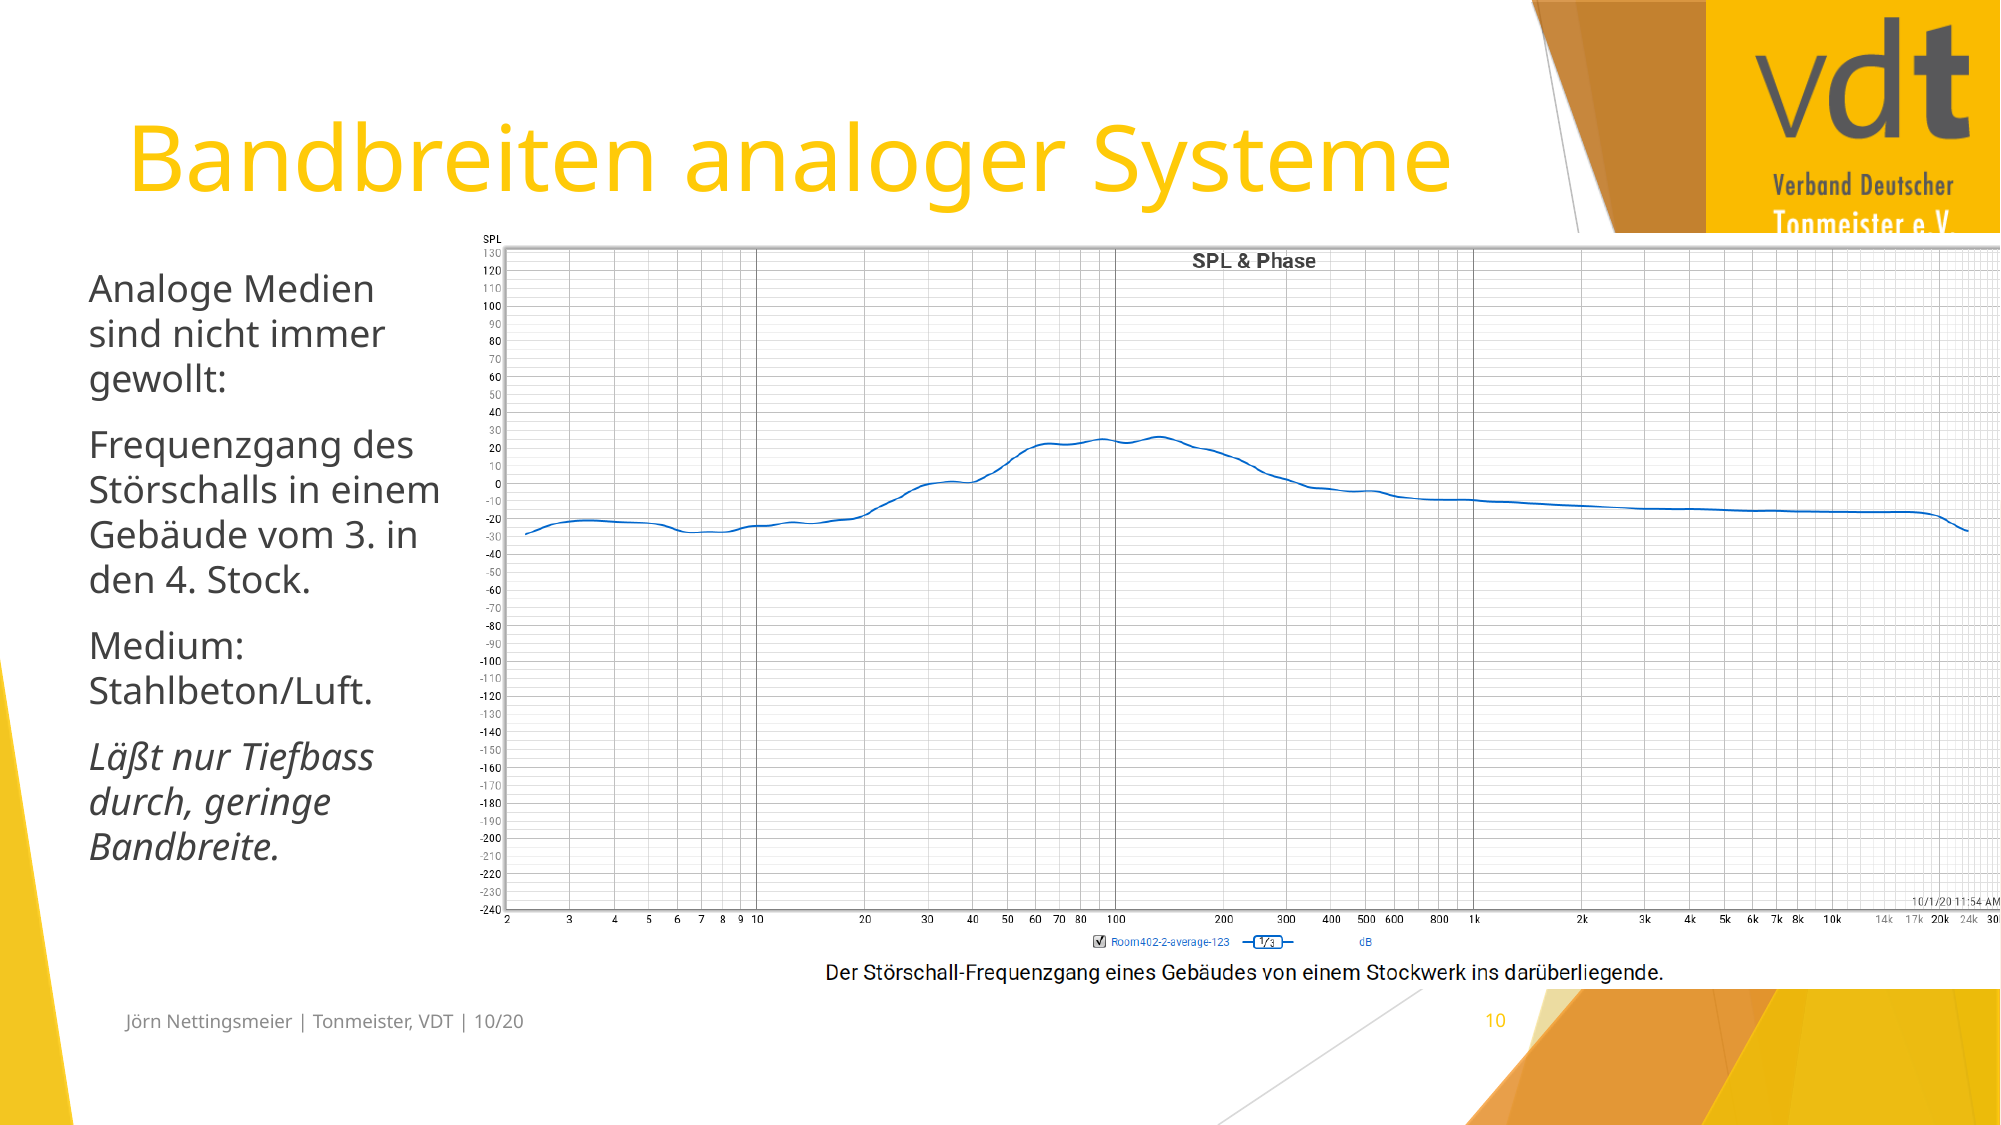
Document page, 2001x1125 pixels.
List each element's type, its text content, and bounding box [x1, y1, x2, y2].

picture [468, 0, 2000, 989]
list Analoge Medien sind nicht immer gewollt: Frequenzgang des Störschalls in einem Gebäude vom 3. in den 4. Stock. Medium: Stahlbeton/Luft. Läßt nur Tiefbass durch, geringe Bandbreite. [73, 189, 469, 944]
text_box Jörn Nettingsmeier | Tonmeister, VDT | 10/20 [111, 991, 1145, 1051]
title Bandbreiten analoger Systeme [111, 79, 1576, 230]
slide_number <number> [1409, 991, 1522, 1051]
